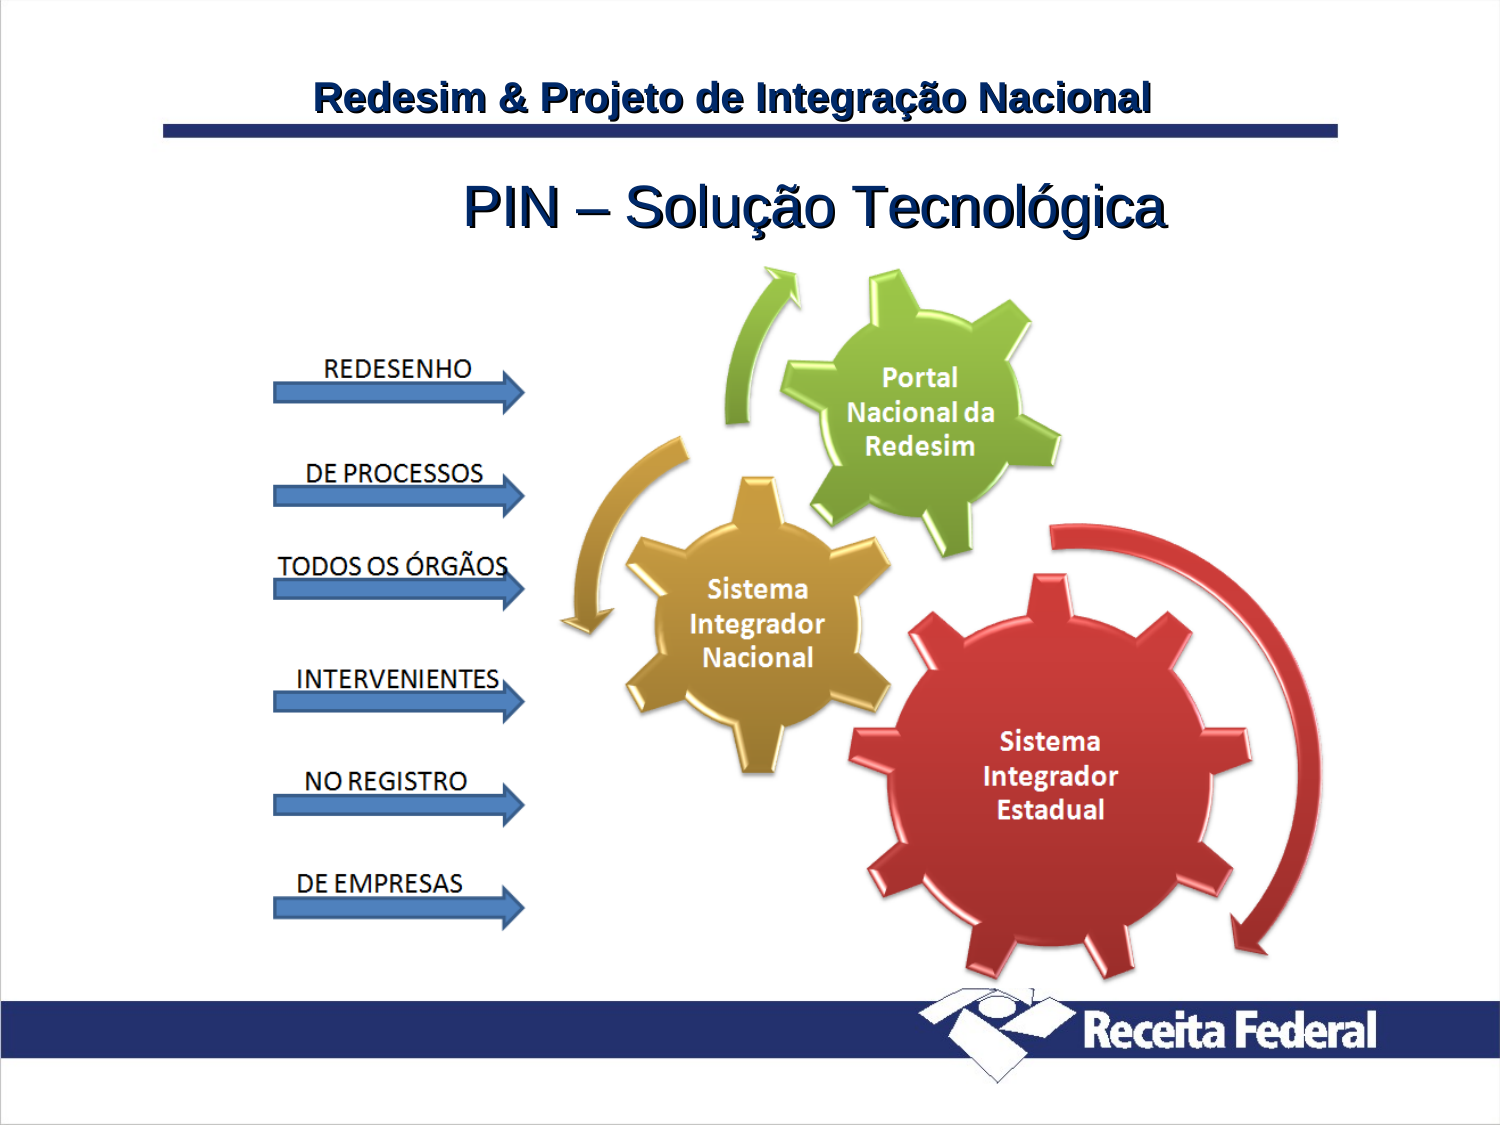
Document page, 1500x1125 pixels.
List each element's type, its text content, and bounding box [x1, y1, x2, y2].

text_box Redesim & Projeto de Integração Nacional [24, 62, 1463, 128]
text_box PIN – Solução Tecnológica [135, 159, 1495, 246]
picture [0, 0, 1500, 1125]
